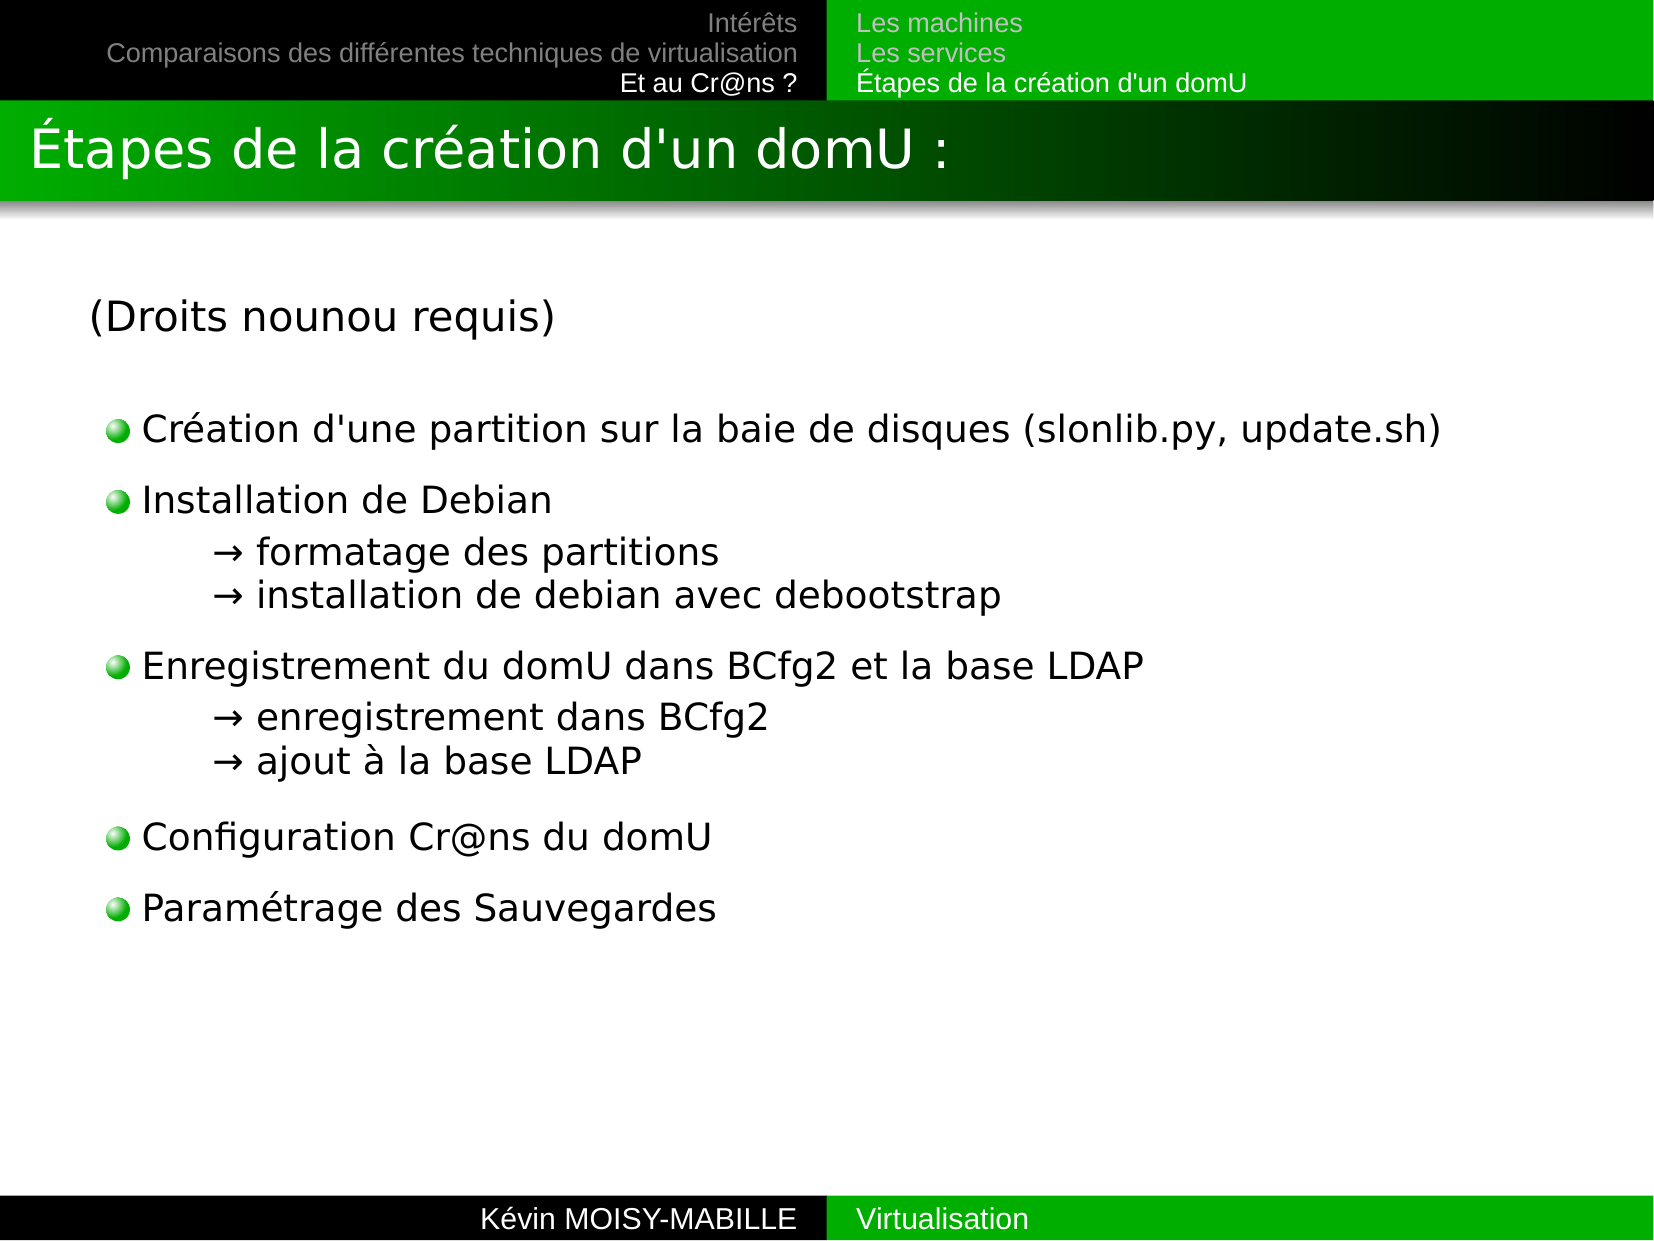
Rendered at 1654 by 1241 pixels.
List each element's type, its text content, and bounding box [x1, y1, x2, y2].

text_box [106, 490, 130, 514]
text_box Enregistrement du domU dans BCfg2 et la base LDAP [141, 644, 1625, 703]
text_box [0, 0, 1654, 219]
text_box Configuration Cr@ns du domU Paramétrage des Sauvegardes [141, 815, 1625, 930]
text_box Kévin MOISY-MABILLE [0, 1202, 798, 1238]
text_box [106, 419, 130, 443]
text_box Les machines Les services Étapes de la création d'un domU [856, 7, 1654, 99]
text_box Intérêts Comparaisons des différentes techniques de virtualisation Et au Cr@ns ? [0, 7, 798, 99]
text_box [106, 826, 130, 851]
text_box Virtualisation [856, 1202, 1654, 1238]
text_box [0, 1195, 1654, 1241]
text_box → enregistrement dans BCfg2 → ajout à la base LDAP [212, 696, 771, 784]
text_box [106, 897, 130, 922]
text_box Étapes de la création d'un domU : [29, 118, 1654, 184]
text_box (Droits nounou requis) [88, 292, 975, 355]
text_box [106, 655, 130, 680]
text_box Création d'une partition sur la baie de disques (slonlib.py, update.sh) Installation de Debian [141, 408, 1625, 644]
